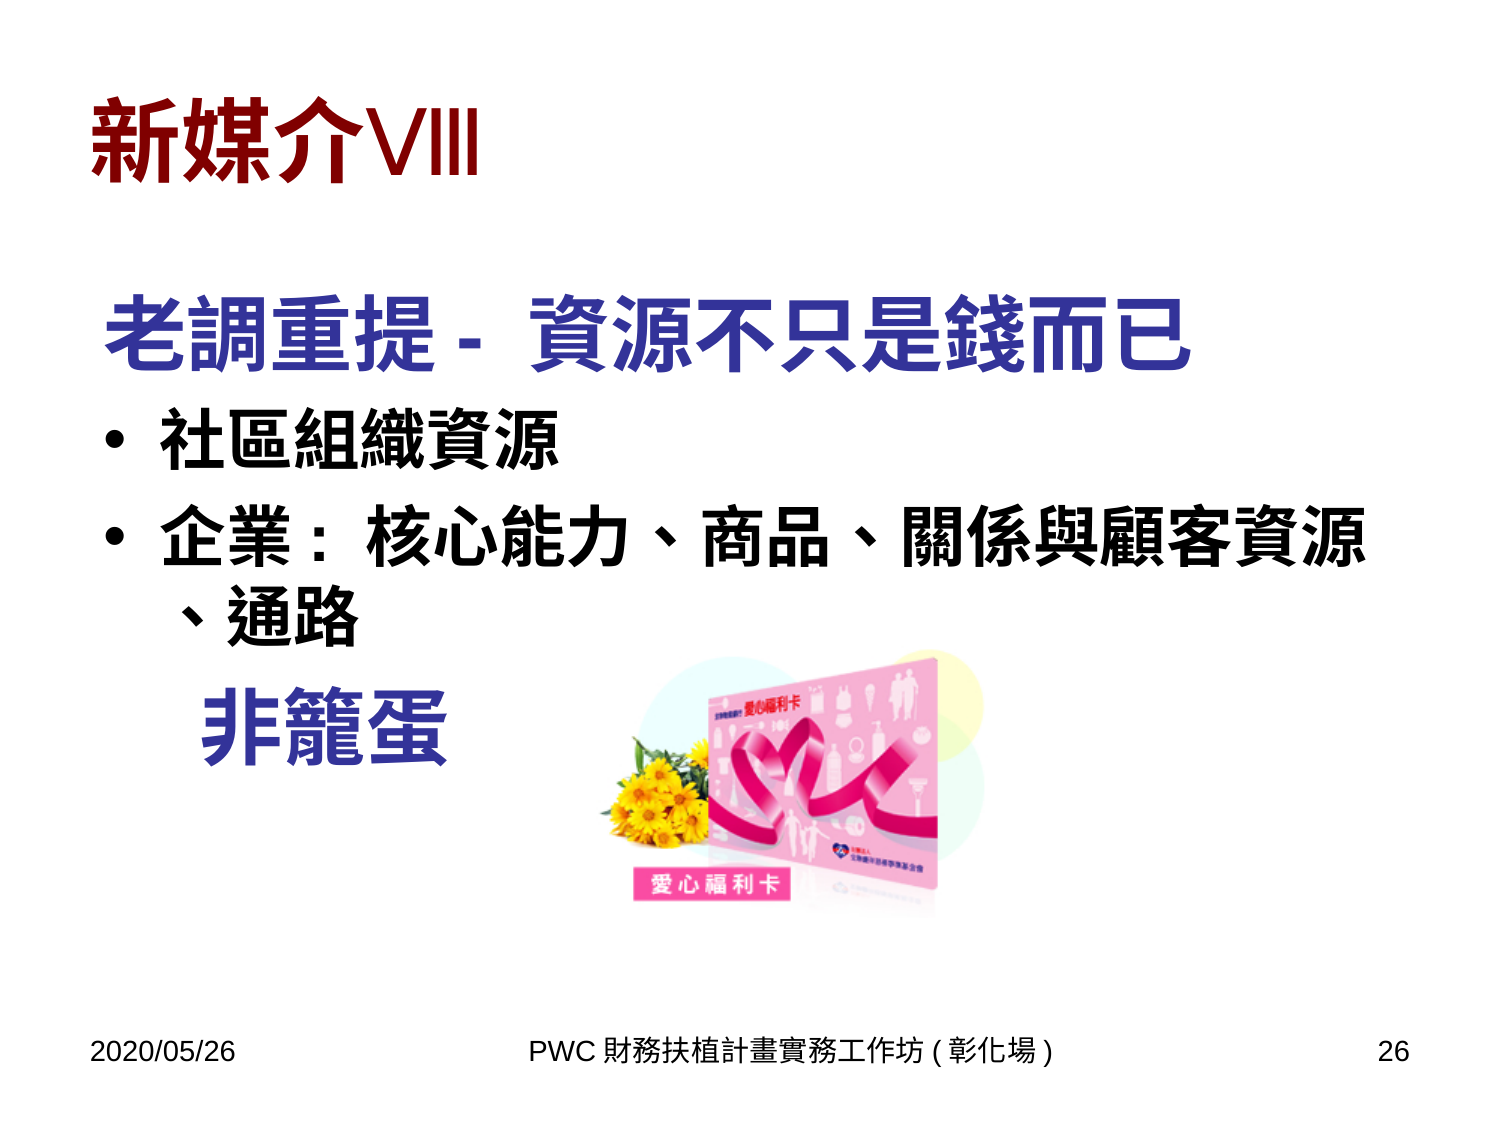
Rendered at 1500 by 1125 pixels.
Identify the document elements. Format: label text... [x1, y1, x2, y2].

text_box 新媒介Ⅷ [75, 45, 1426, 233]
text_box <編號> [1074, 1024, 1426, 1103]
picture [596, 645, 989, 918]
text_box 2020/05/26 [74, 1024, 426, 1103]
text_box 老調重提- 資源不只是錢而已 社區組織資源 企業: 核心能力、商品、關係與顧客資源、通路 非籠蛋 [88, 273, 1439, 1017]
text_box PWC財務扶植計畫實務工作坊(彰化場) [512, 1024, 1074, 1103]
